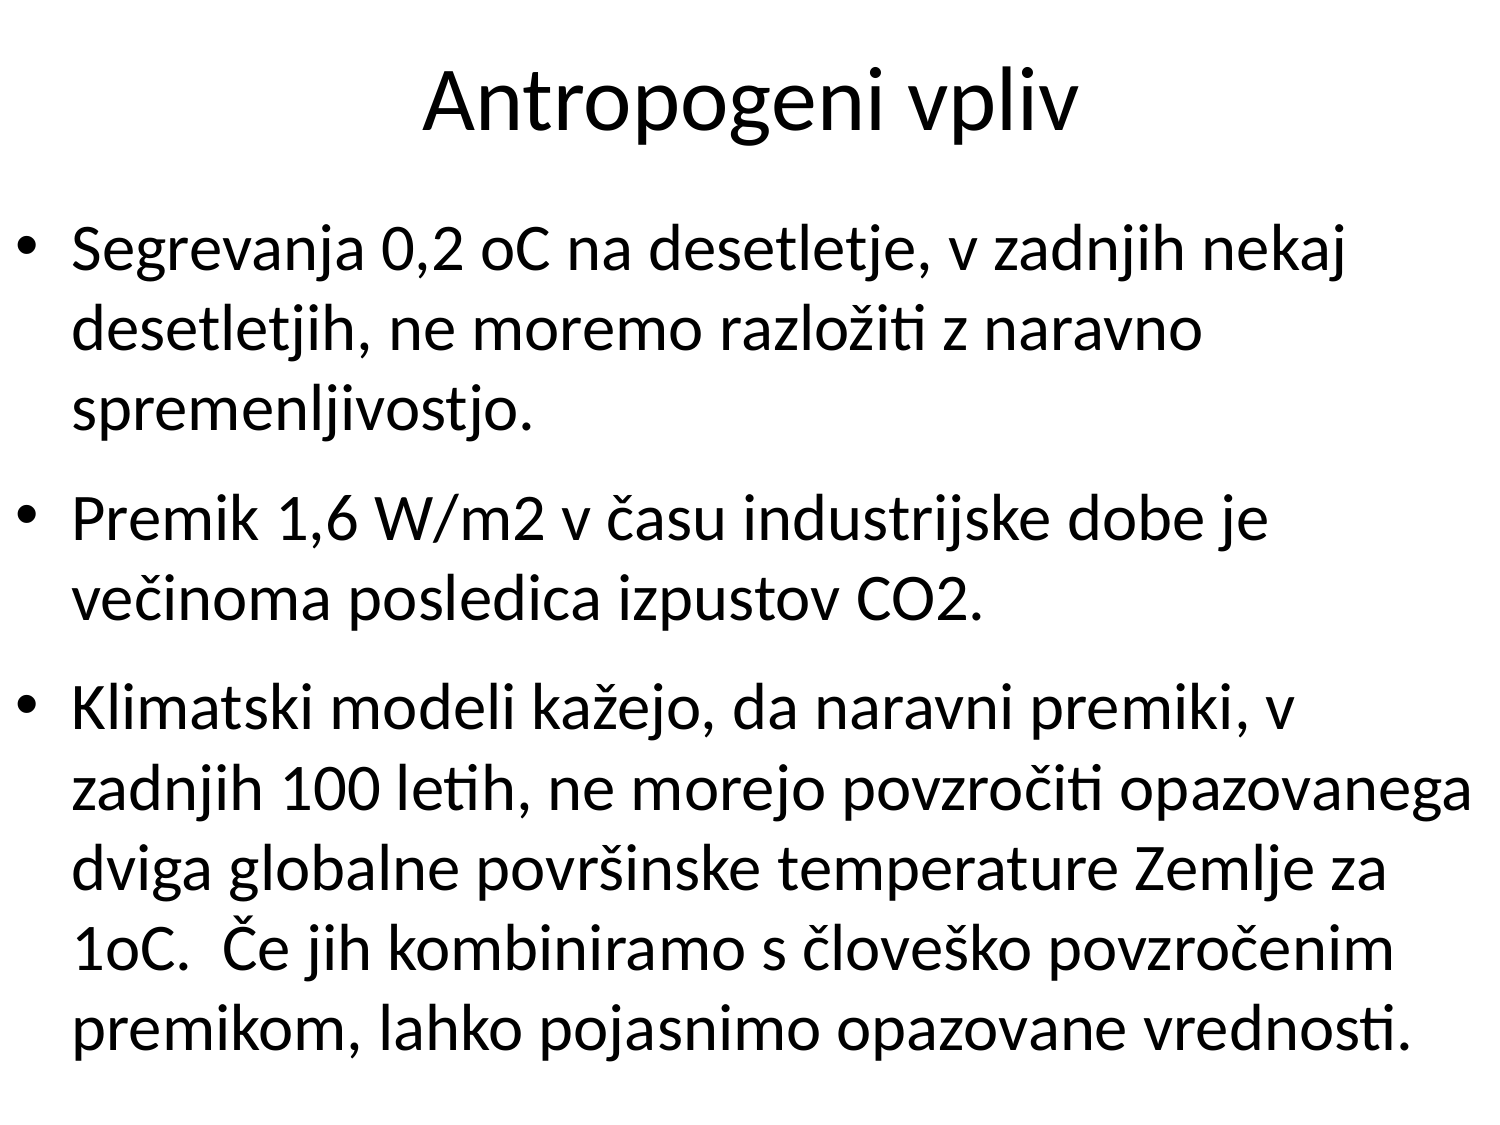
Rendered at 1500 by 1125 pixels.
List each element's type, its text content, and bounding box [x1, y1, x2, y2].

title Antropogeni vpliv [76, 0, 1427, 188]
list Segrevanja 0,2 oC na desetletje, v zadnjih nekaj desetletjih, ne moremo razložiti z naravno spremenljivostjo. Premik 1,6 W/m2 v času industrijske dobe je večinoma posledica izpustov CO2. Klimatski modeli kažejo, da naravni premiki, v zadnjih 100 letih, ne morejo povzročiti opazovanega dviga globalne površinske temperature Zemlje za 1oC. Če jih kombiniramo s človeško povzročenim premikom, lahko pojasnimo opazovane vrednosti. [0, 196, 1500, 1125]
